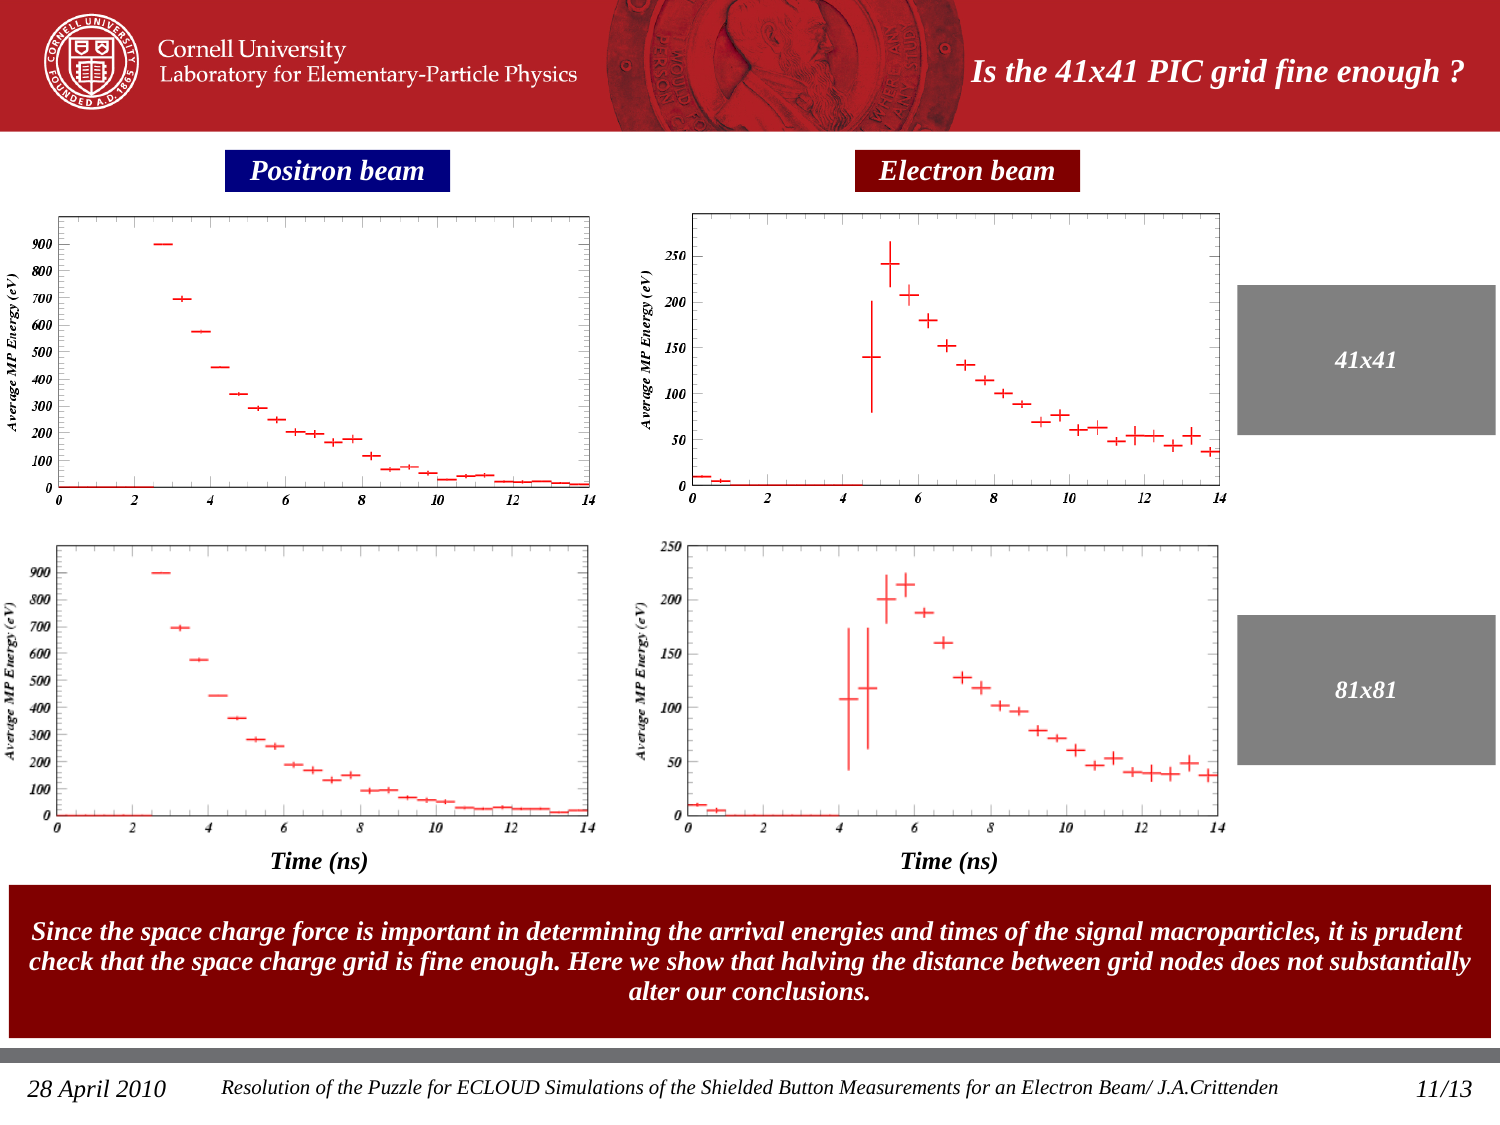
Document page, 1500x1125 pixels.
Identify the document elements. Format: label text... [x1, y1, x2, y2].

picture [630, 209, 1231, 511]
text_box 41x41 [1237, 285, 1496, 436]
text_box Time (ns) [885, 840, 1036, 892]
picture [0, 539, 601, 841]
text_box Electron beam [855, 149, 1081, 192]
text_box Since the space charge force is important in determining the arrival energies and times of the signal macroparticles, it is prudent check that the space charge grid is fine enough. Here we show that halving the distance between grid nodes does not substantially alter our conclusions. [8, 884, 1491, 1039]
picture [0, 209, 601, 511]
picture [0, 0, 1500, 132]
text_box 81x81 [1237, 615, 1496, 766]
text_box Time (ns) [255, 840, 406, 892]
text_box Is the 41x41 PIC grid fine enough ? [937, 44, 1500, 113]
picture [630, 539, 1231, 841]
text_box Positron beam [225, 149, 451, 192]
